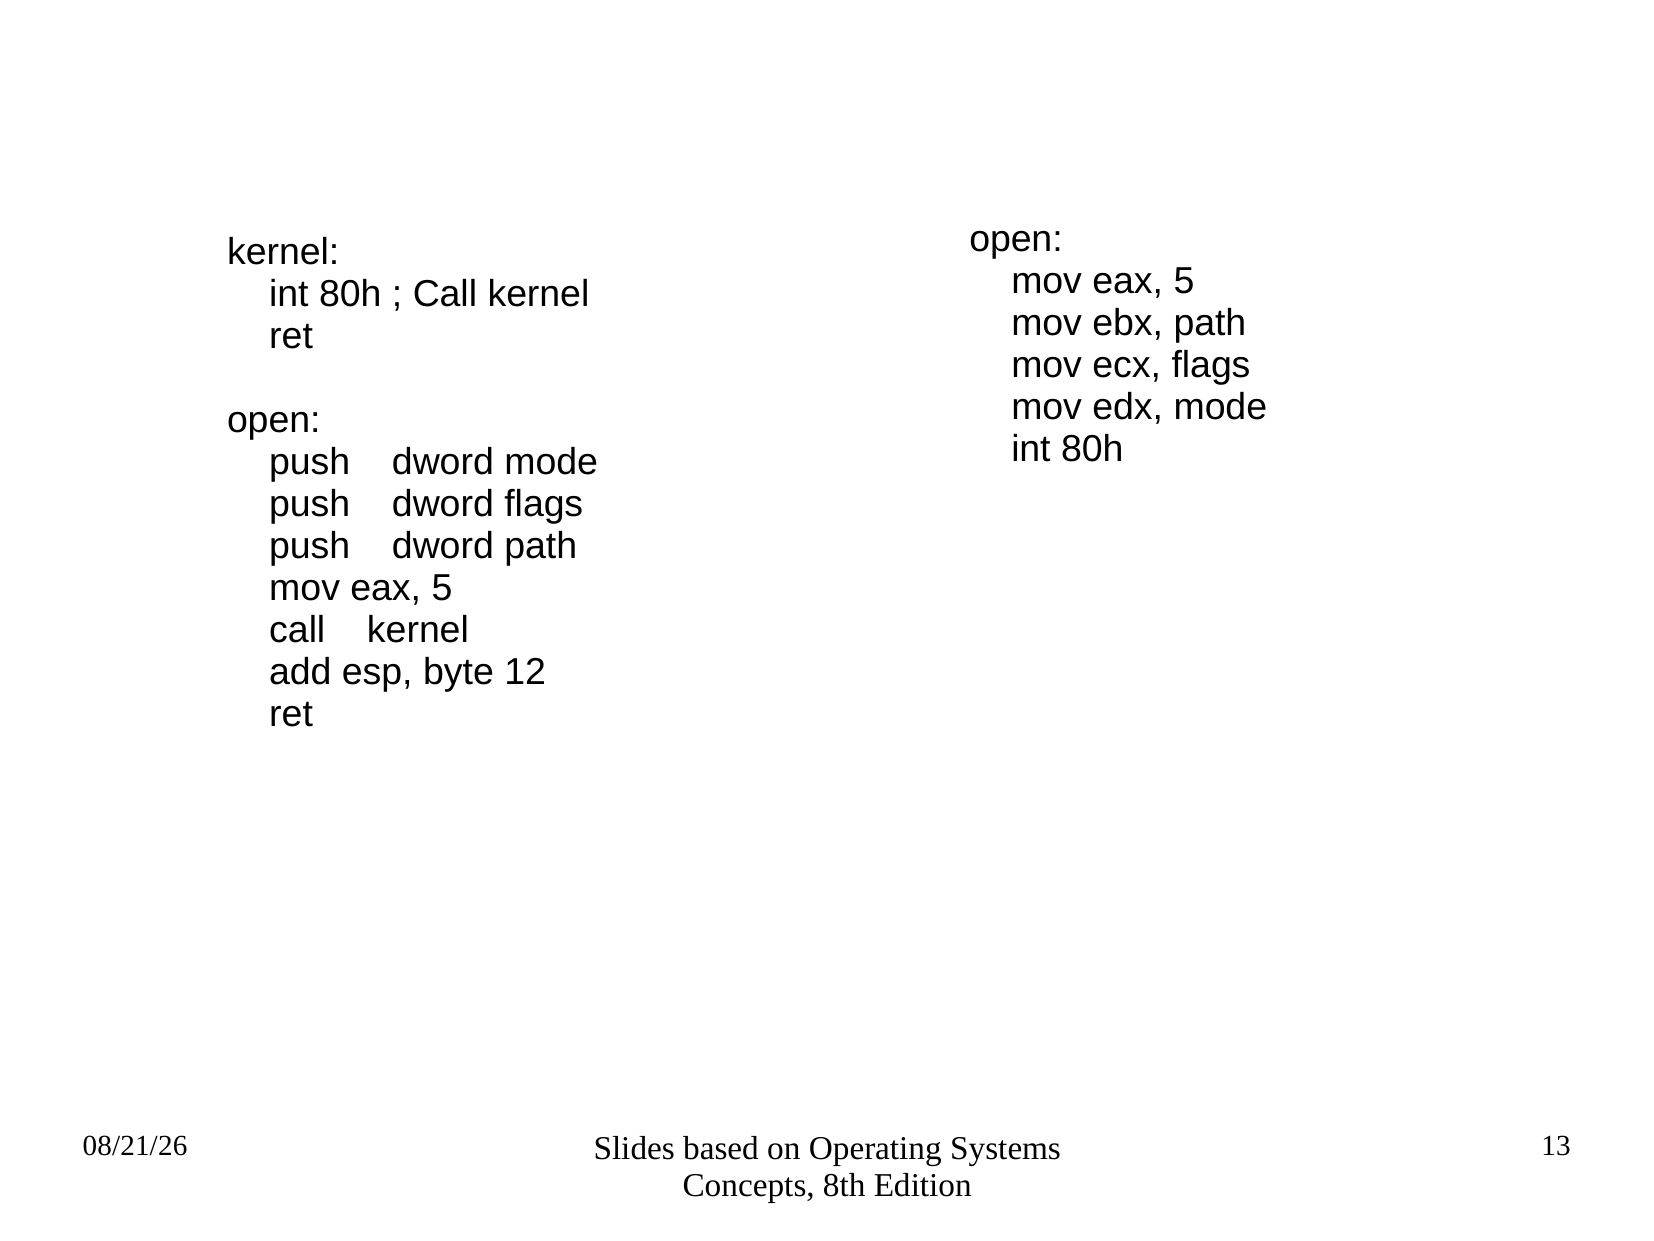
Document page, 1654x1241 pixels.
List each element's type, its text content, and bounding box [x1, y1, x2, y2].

text_box kernel: int 80h ; Call kernel ret open: push dword mode push dword flags push dword path mov eax, 5 call kernel add esp, byte 12 ret [212, 223, 646, 743]
text_box open: mov eax, 5 mov ebx, path mov ecx, flags mov edx, mode int 80h [954, 210, 1495, 477]
